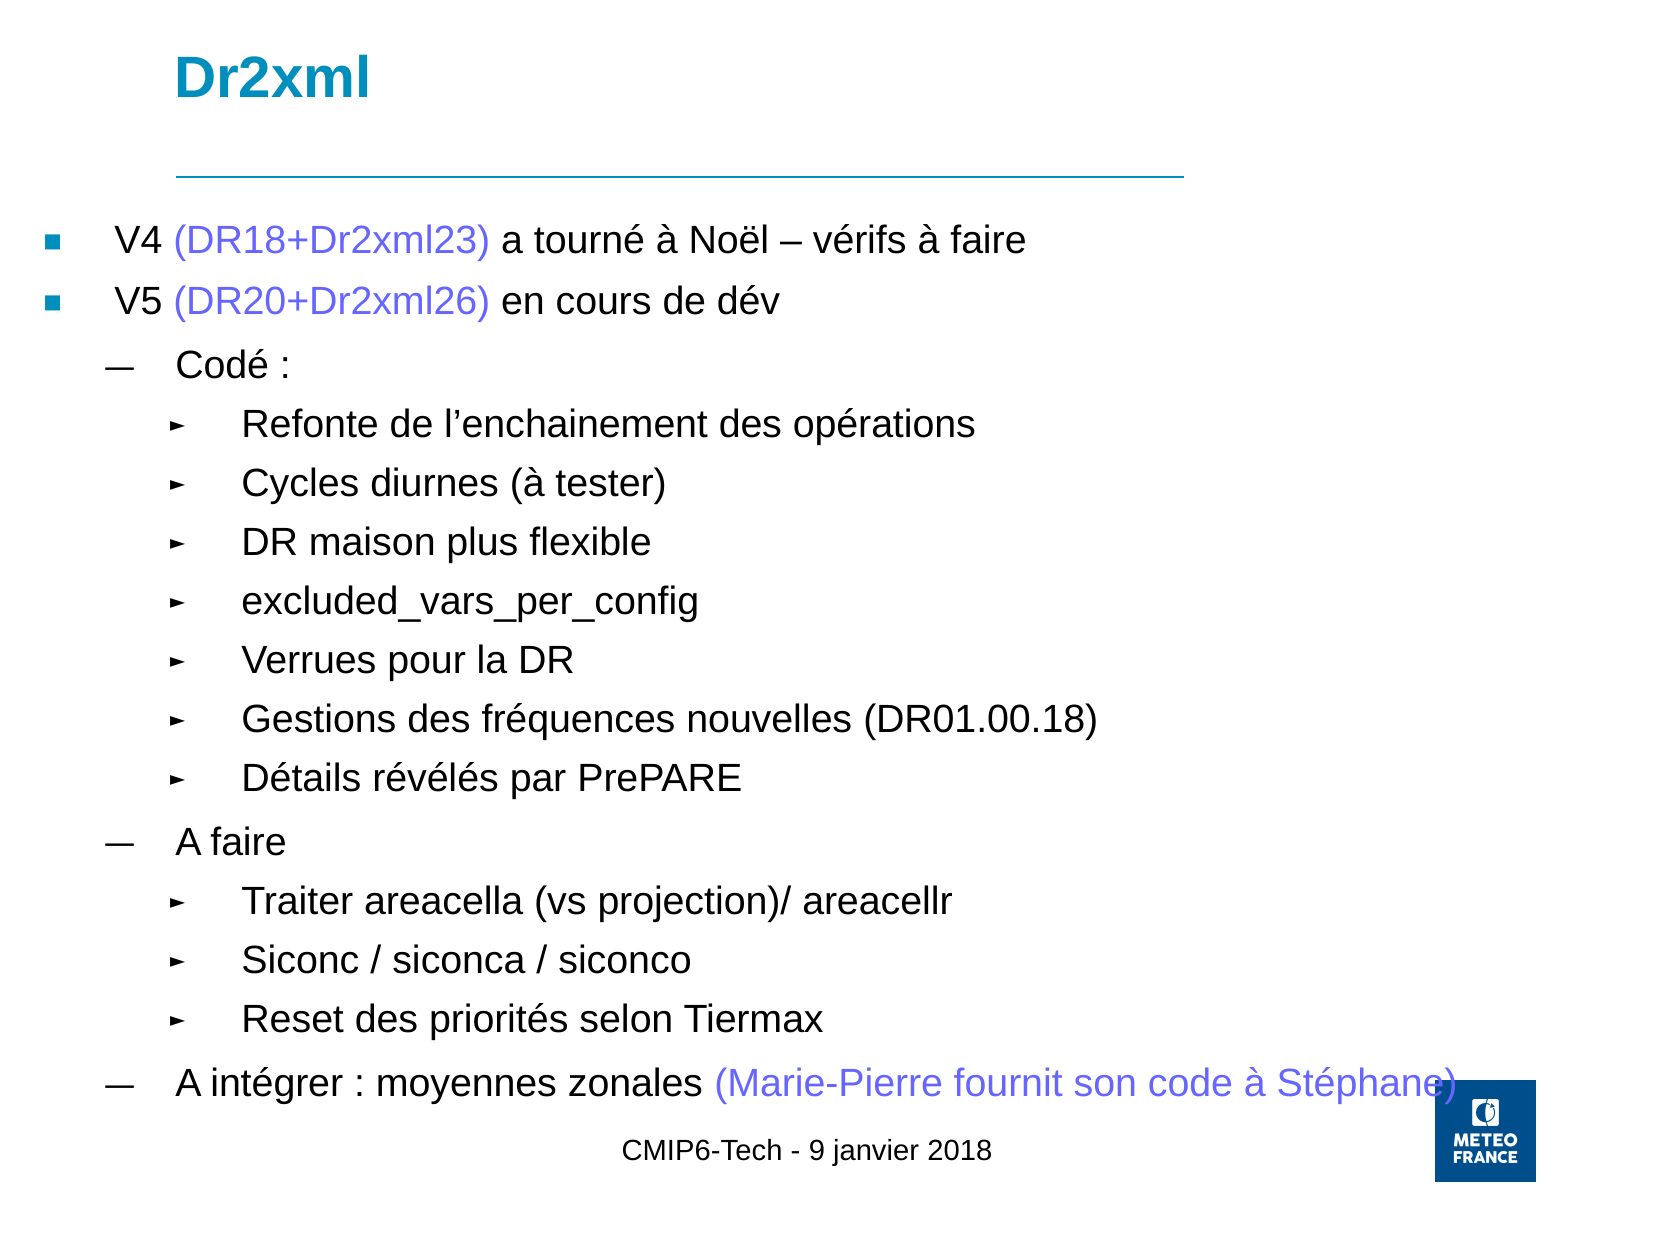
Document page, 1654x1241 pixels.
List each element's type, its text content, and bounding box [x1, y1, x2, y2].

list V4 (DR18+Dr2xml23) a tourné à Noël – vérifs à faire V5 (DR20+Dr2xml26) en cours de dév Codé : Refonte de l’enchainement des opérations Cycles diurnes (à tester) DR maison plus flexible excluded_vars_per_config Verrues pour la DR Gestions des fréquences nouvelles (DR01.00.18) Détails révélés par PrePARE A faire Traiter areacella (vs projection)/ areacellr Siconc / siconca / siconco Reset des priorités selon Tiermax A intégrer : moyennes zonales (Marie-Pierre fournit son code à Stéphane) [28, 217, 1625, 1118]
picture [1435, 1118, 1536, 1182]
title Dr2xml [174, 0, 1654, 156]
